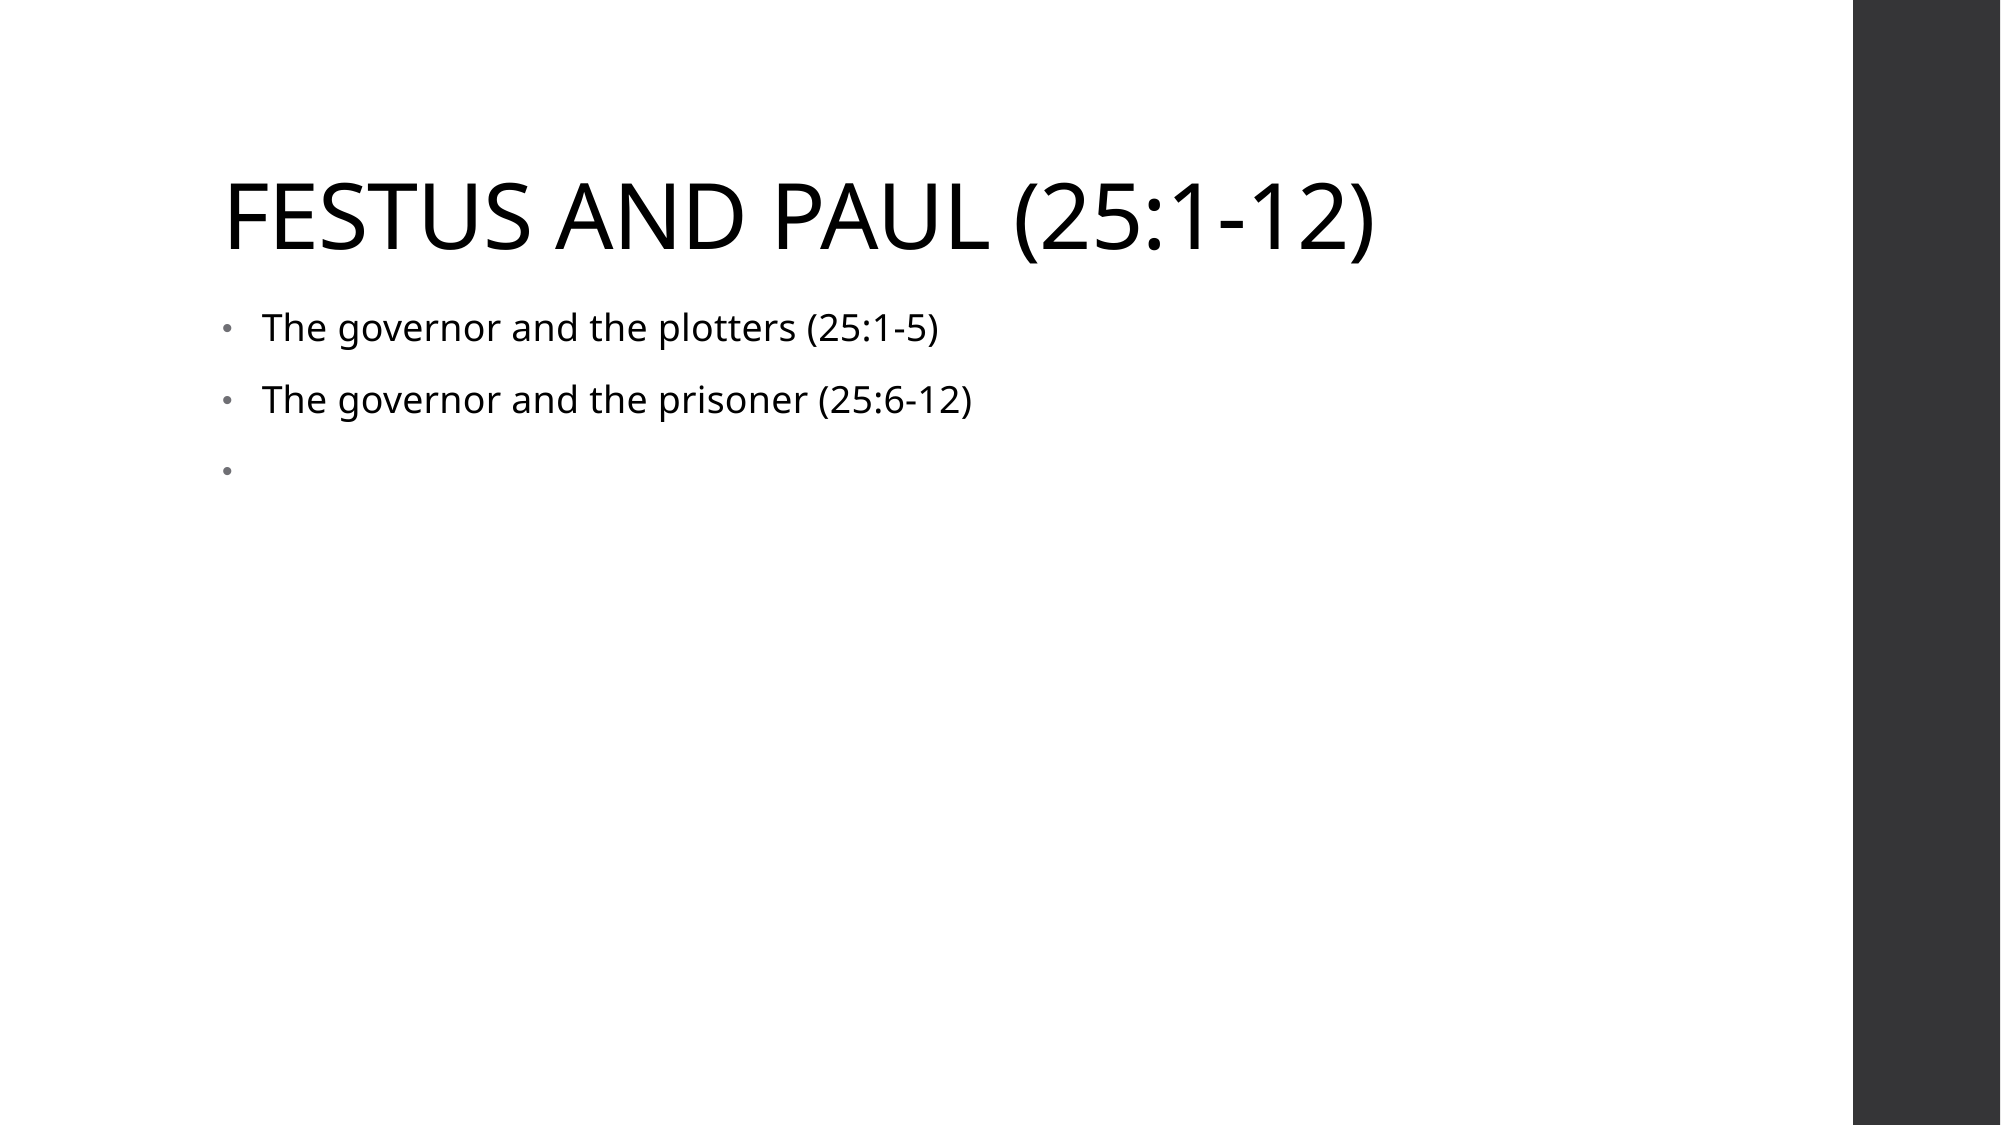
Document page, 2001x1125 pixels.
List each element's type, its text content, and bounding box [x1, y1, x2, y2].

list The governor and the plotters (25:1-5) The governor and the prisoner (25:6-12) [206, 299, 1617, 1014]
title FESTUS AND PAUL (25:1-12) [206, 60, 1797, 278]
